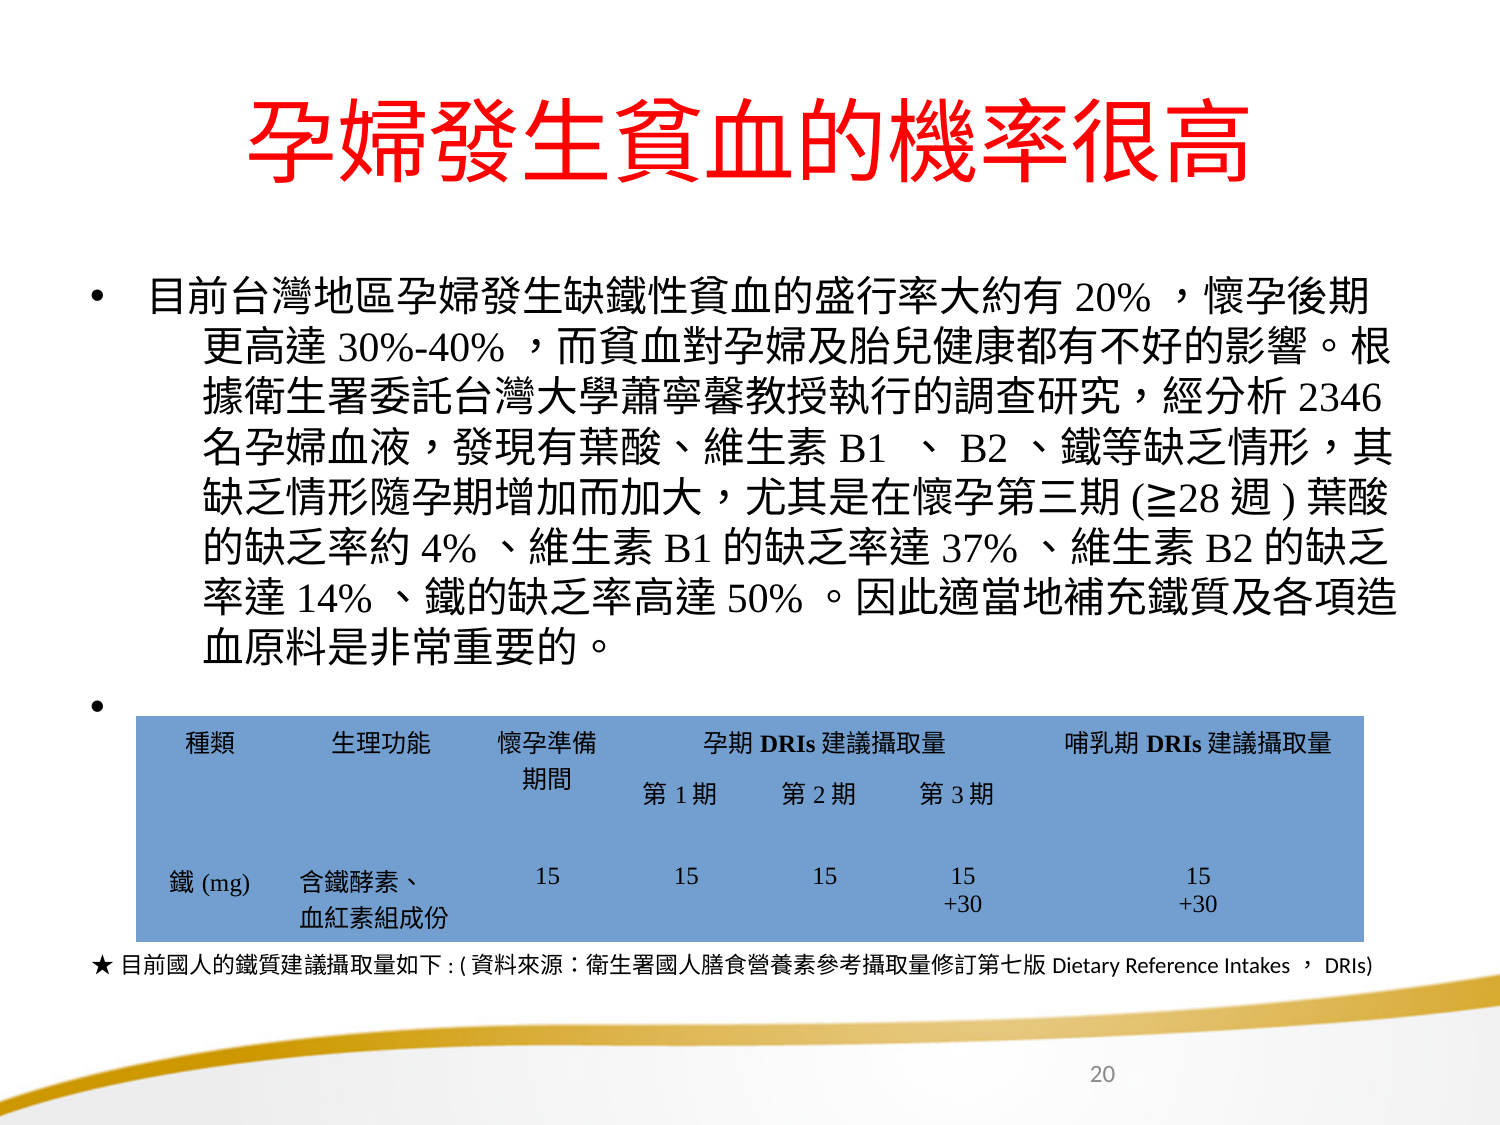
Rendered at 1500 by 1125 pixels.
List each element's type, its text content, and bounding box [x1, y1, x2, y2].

table_header 種類 [136, 716, 284, 855]
table_cell 鐵(mg) [136, 855, 284, 942]
table_header 孕期DRIs建議攝取量 [617, 716, 1032, 767]
table_header 生理功能 [284, 716, 478, 855]
table_cell 15 +30 [894, 855, 1032, 942]
text_box ★目前國人的鐵質建議攝取量如下: (資料來源：衛生署國人膳食營養素參考攝取量修訂第七版Dietary Reference Intakes，DRIs) [77, 943, 1388, 1013]
table_cell 第2期 [756, 767, 894, 855]
table_cell 15 [478, 855, 617, 942]
table_header 懷孕準備期間 [478, 716, 617, 855]
table_header 哺乳期DRIs建議攝取量 [1032, 716, 1364, 855]
text_box [512, 1042, 988, 1103]
title 孕婦發生貧血的機率很高 [75, 45, 1426, 233]
table_cell 第3期 [894, 767, 1032, 855]
table_cell 第1期 [617, 767, 756, 855]
table_cell 15 [756, 855, 894, 942]
table_cell 15 +30 [1032, 855, 1364, 942]
list 目前台灣地區孕婦發生缺鐵性貧血的盛行率大約有20%，懷孕後期更高達30%-40%，而貧血對孕婦及胎兒健康都有不好的影響。根據衛生署委託台灣大學蕭寧馨教授執行的調查研究，經分析2346名孕婦血液，發現有葉酸、維生素B1 、B2、鐵等缺乏情形，其缺乏情形隨孕期增加而加大，尤其是在懷孕第三期(≧28週)葉酸的缺乏率約4%、維生素B1的缺乏率達37%、維生素B2的缺乏率達14%、鐵的缺乏率高達50%。因此適當地補充鐵質及各項造血原料是非常重要的。 [75, 262, 1426, 1005]
table_cell 含鐵酵素、 血紅素組成份 [284, 855, 478, 942]
text_box [1074, 1042, 1426, 1103]
table_cell 15 [617, 855, 756, 942]
